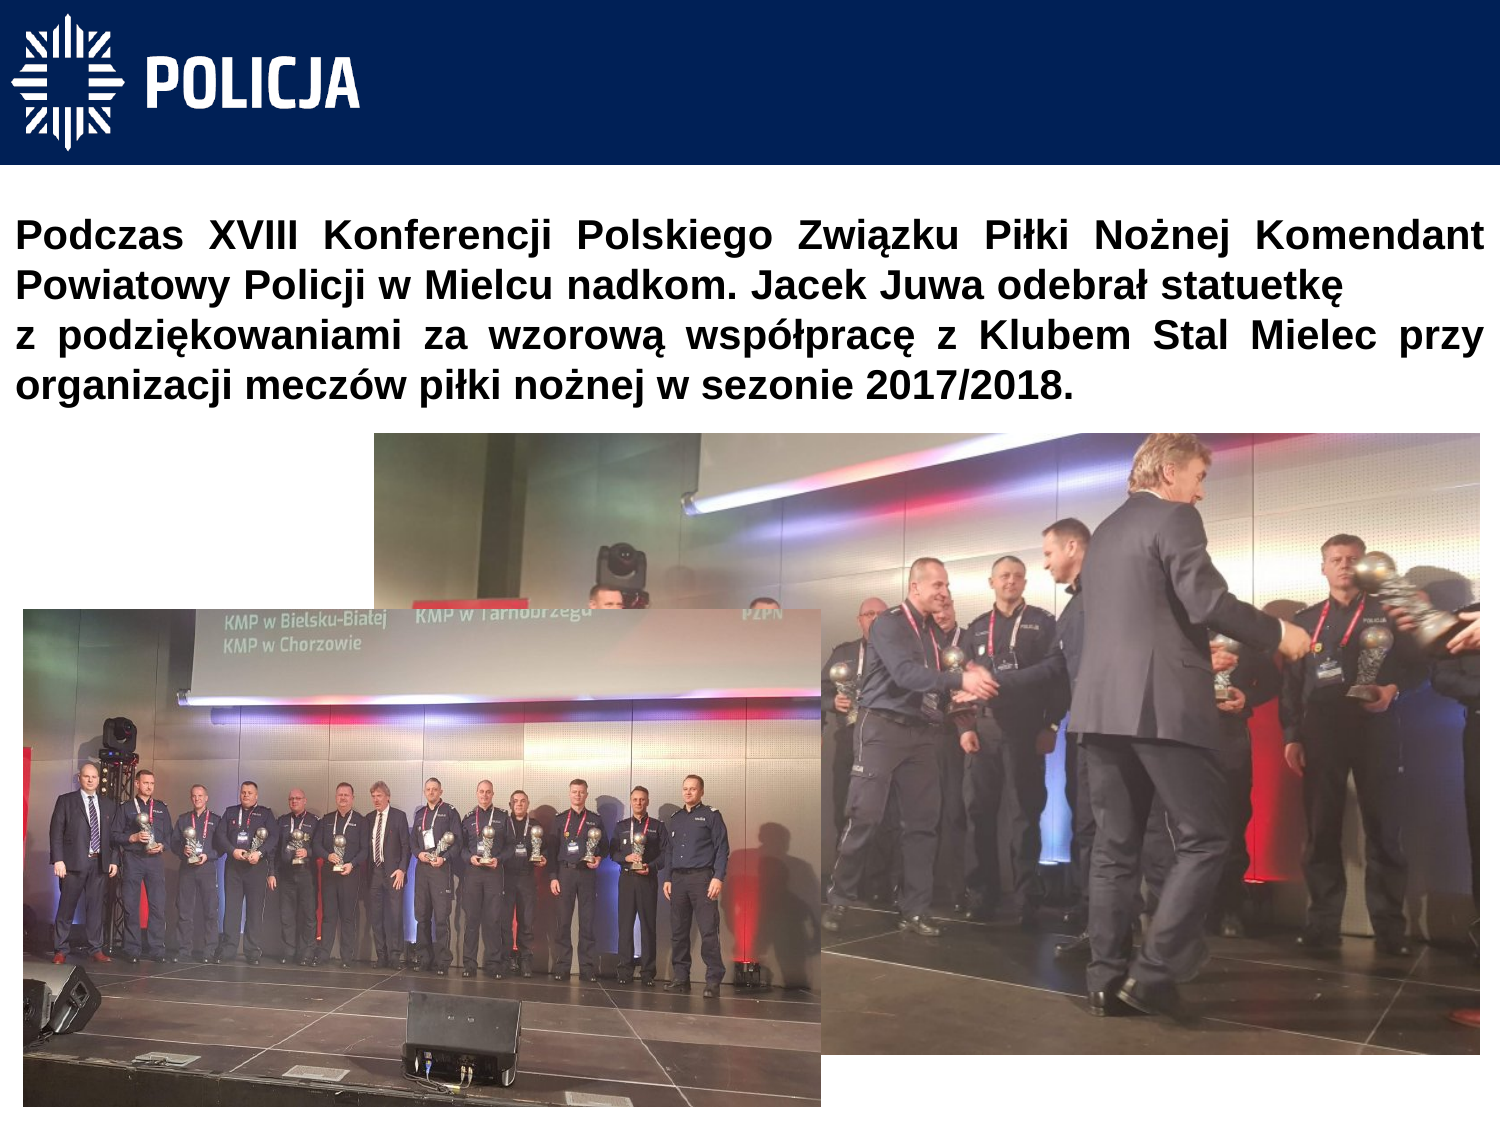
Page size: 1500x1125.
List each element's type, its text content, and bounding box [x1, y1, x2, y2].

text_box Podczas XVIII Konferencji Polskiego Związku Piłki Nożnej Komendant Powiatowy Policji w Mielcu nadkom. Jacek Juwa odebrał statuetkę z podziękowaniami za wzorową współpracę z Klubem Stal Mielec przy organizacji meczów piłki nożnej w sezonie 2017/2018. [0, 200, 1500, 453]
picture [23, 433, 1480, 1107]
text_box [360, 0, 1500, 165]
picture [0, 0, 360, 165]
